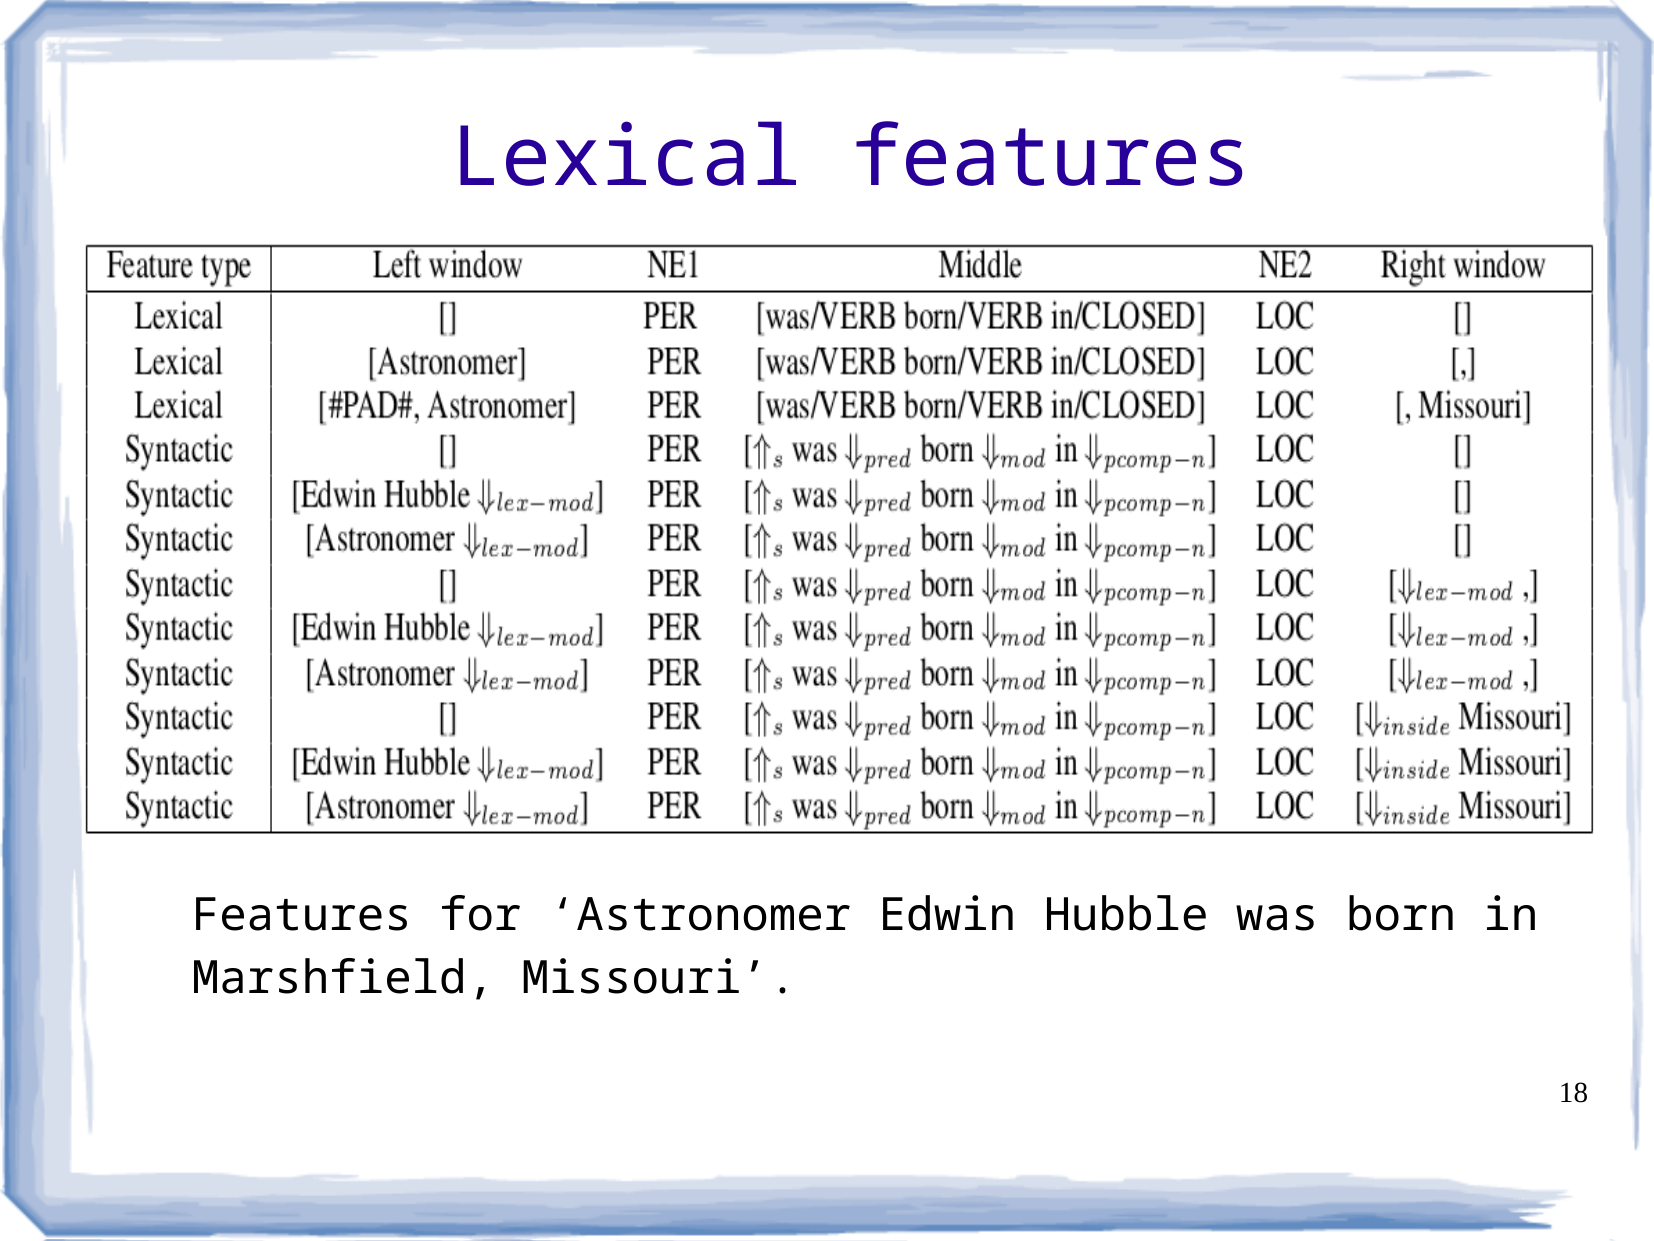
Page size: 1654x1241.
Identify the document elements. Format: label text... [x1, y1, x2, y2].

title Lexical features [82, 49, 1571, 236]
picture [0, 0, 1654, 1241]
text_box Features for ‘Astronomer Edwin Hubble was born in Marshfield, Missouri’. [177, 874, 1568, 993]
